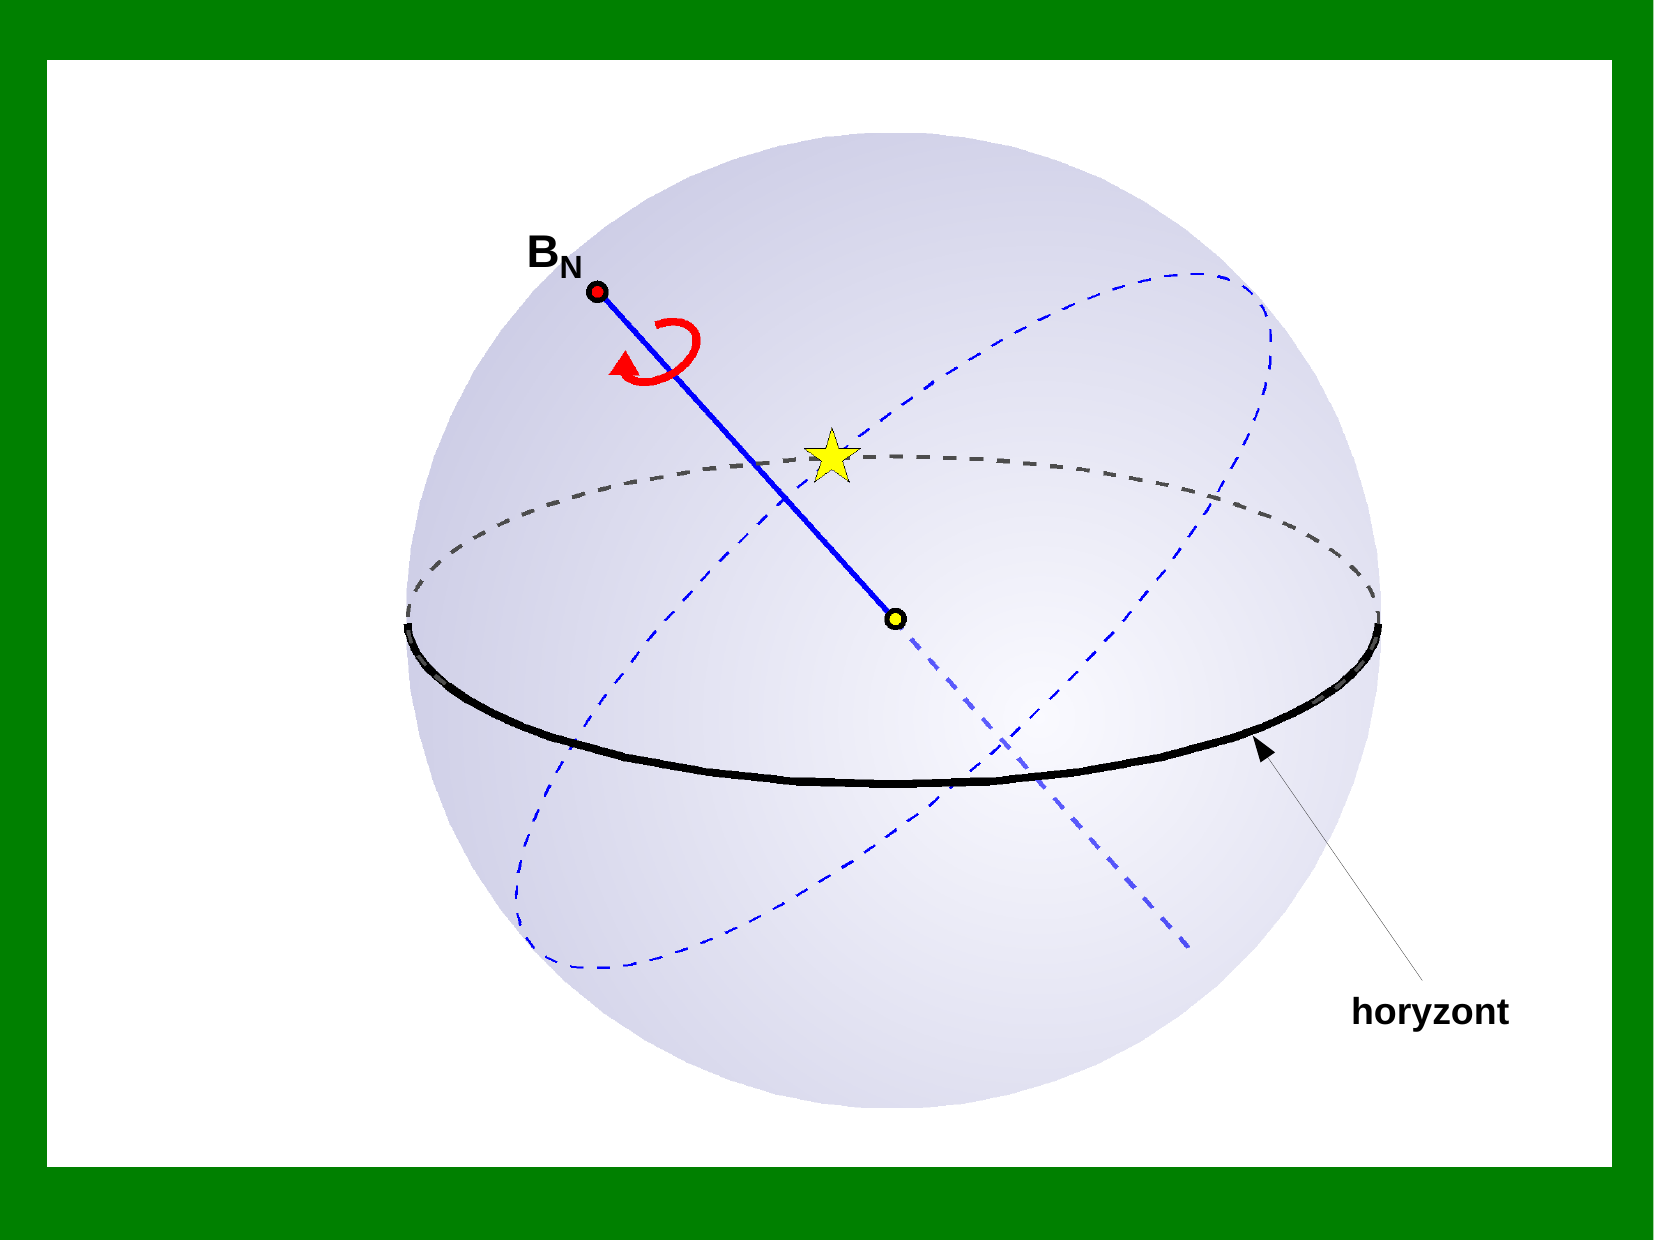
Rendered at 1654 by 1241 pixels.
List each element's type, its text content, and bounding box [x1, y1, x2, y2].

text_box horyzont [1336, 983, 1525, 1041]
picture [47, 60, 1612, 1168]
text_box BN [511, 218, 598, 293]
